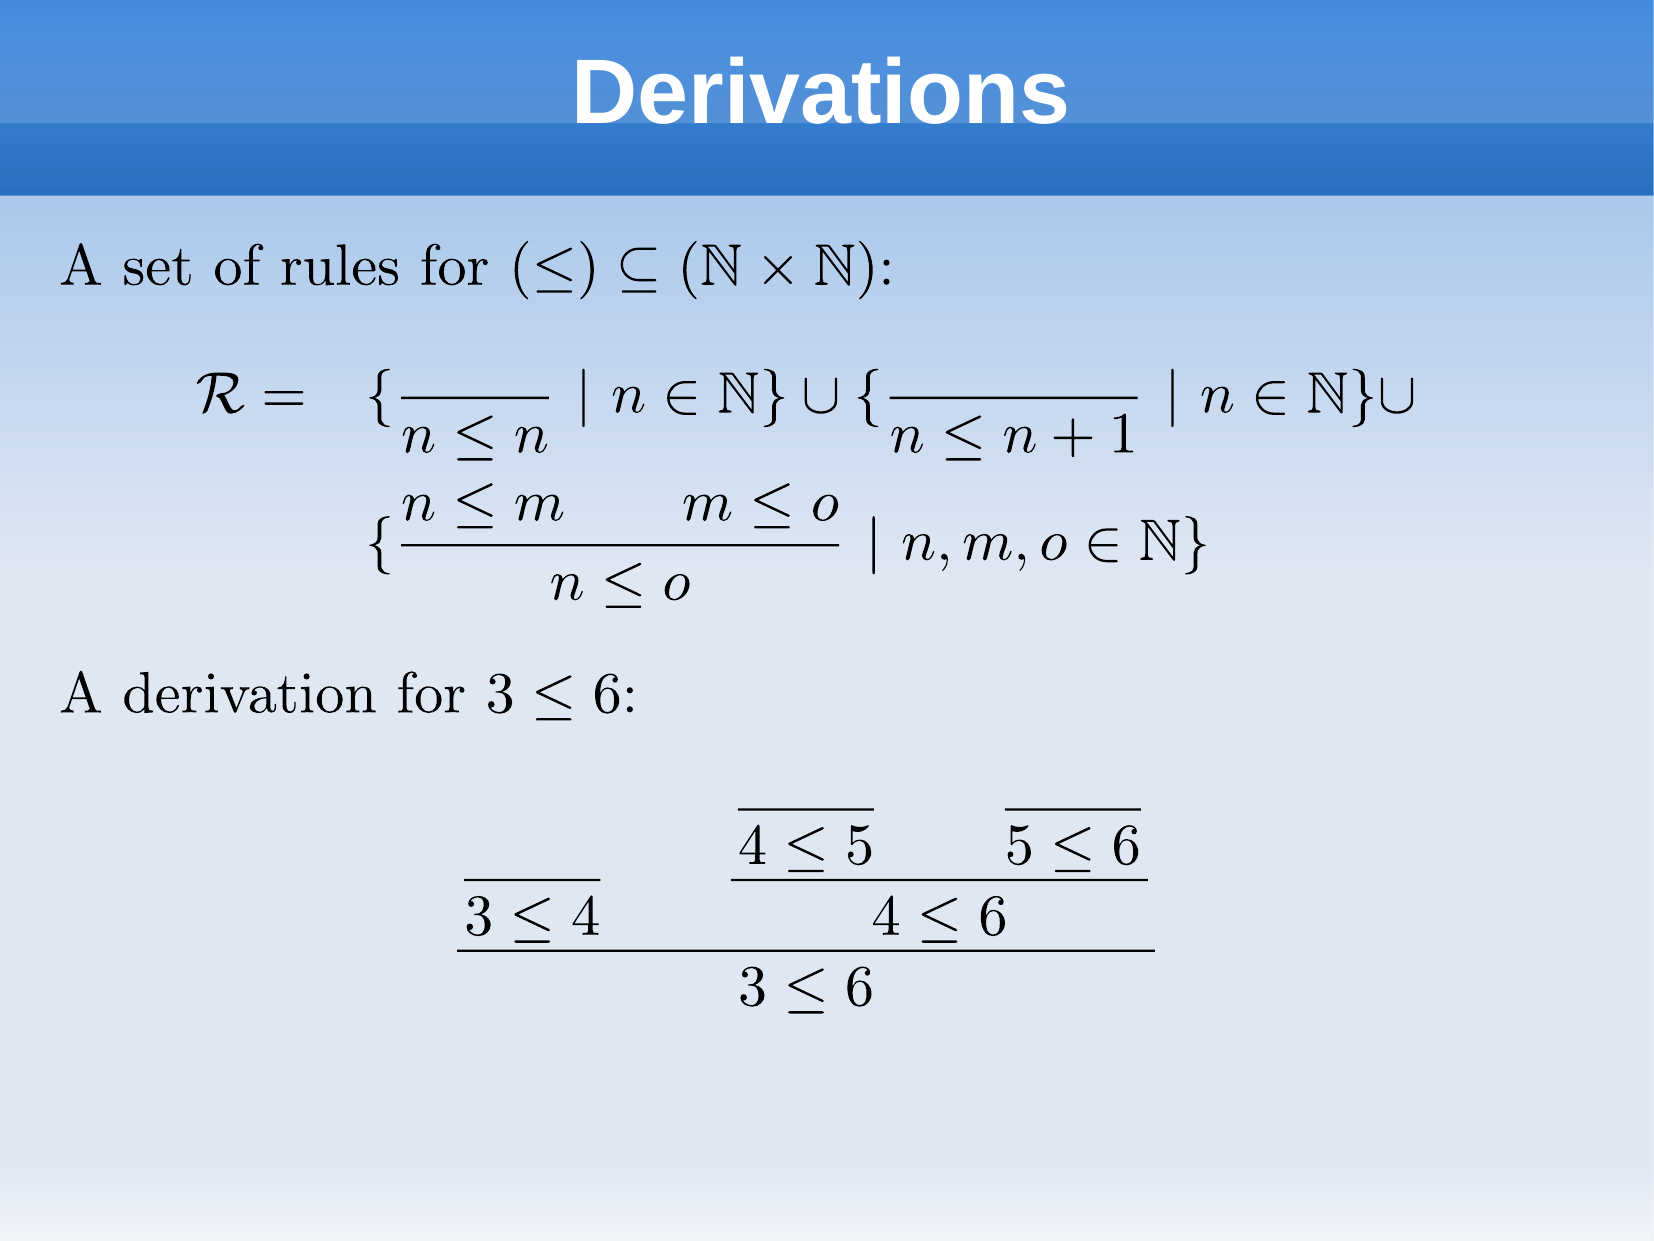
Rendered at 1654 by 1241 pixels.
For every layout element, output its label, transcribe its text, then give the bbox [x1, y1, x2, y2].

list [82, 290, 1571, 1109]
picture [0, 0, 1654, 1241]
title Derivations [76, 0, 1565, 188]
